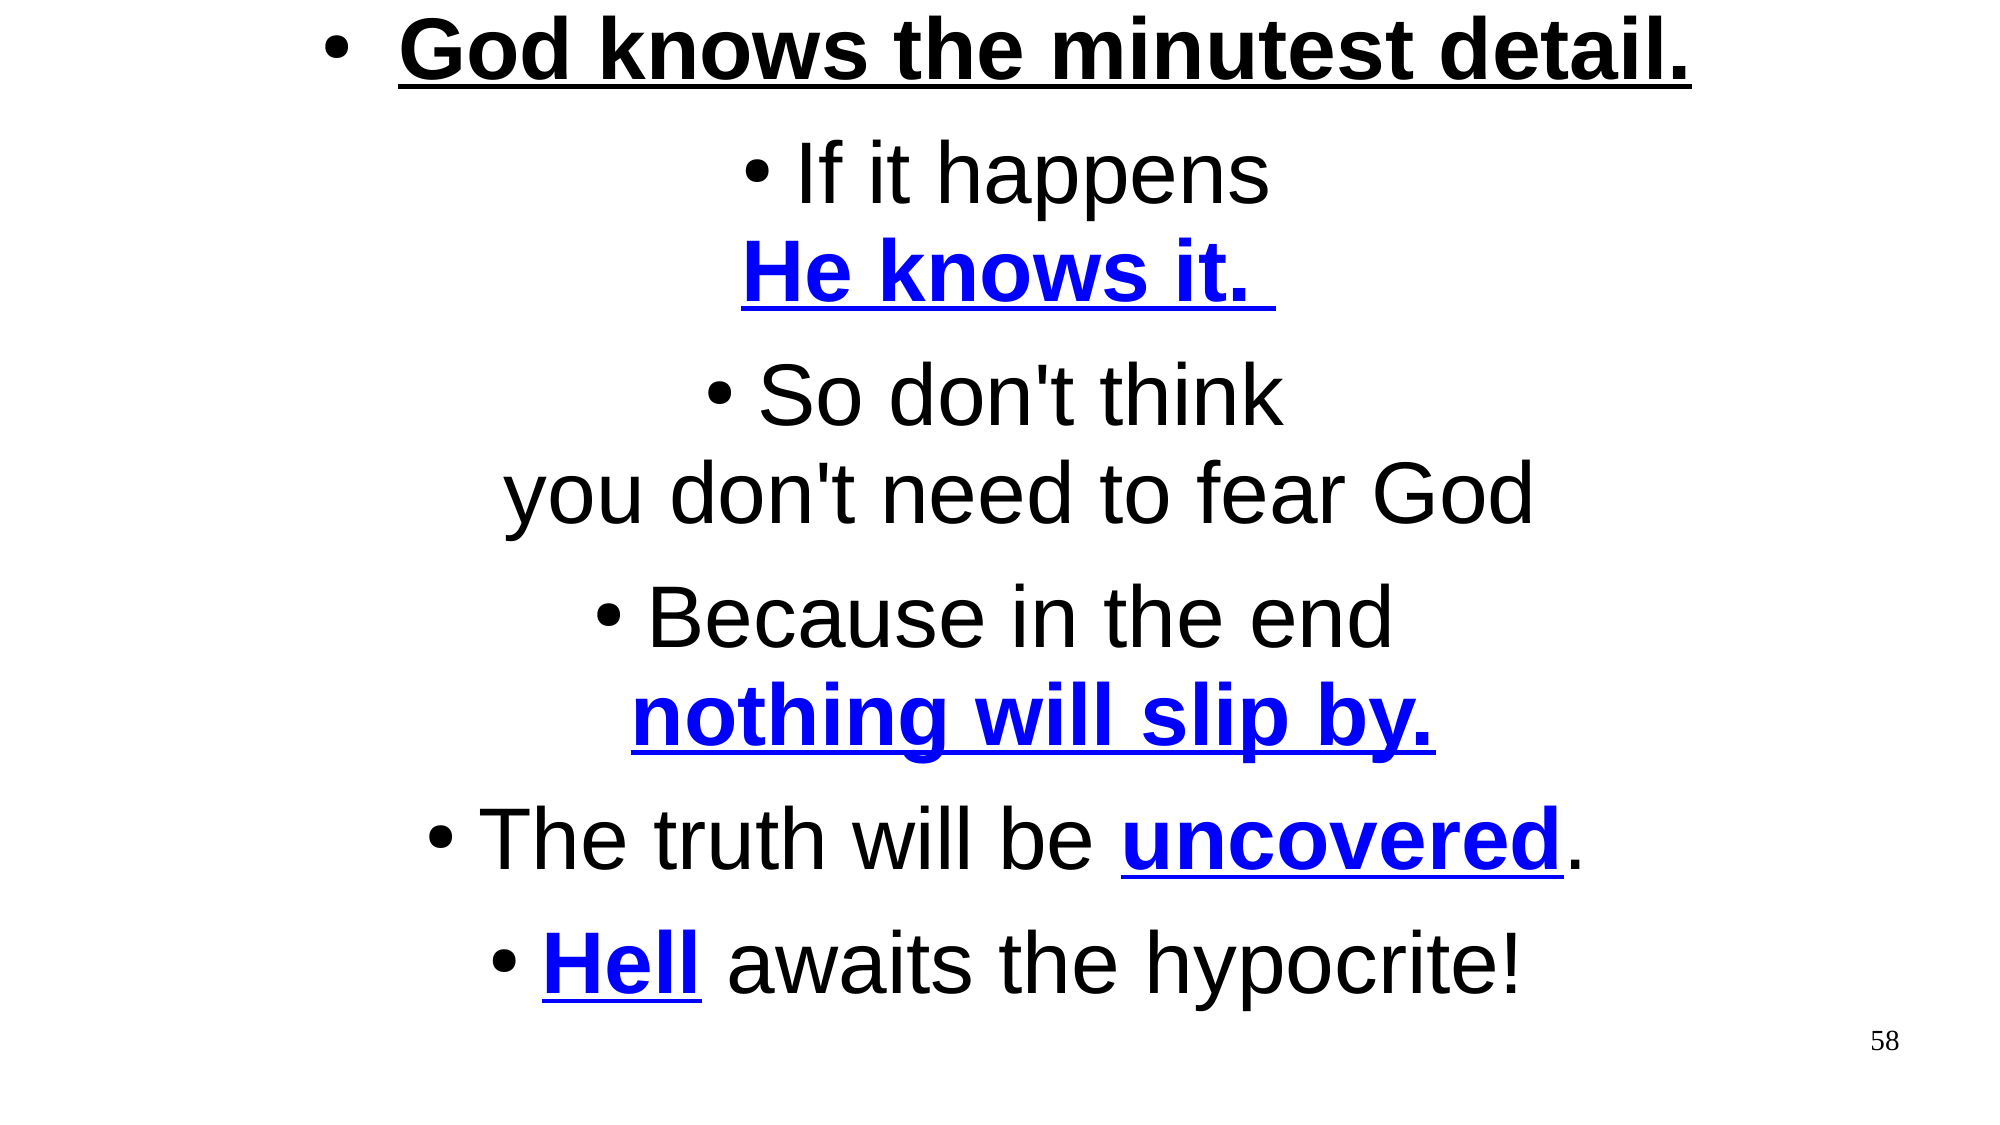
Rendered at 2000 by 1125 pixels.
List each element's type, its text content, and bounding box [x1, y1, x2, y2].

list God knows the minutest detail. If it happens He knows it. So don't think you don't need to fear God Because in the end nothing will slip by. The truth will be uncovered. Hell awaits the hypocrite! [0, 0, 1996, 1123]
